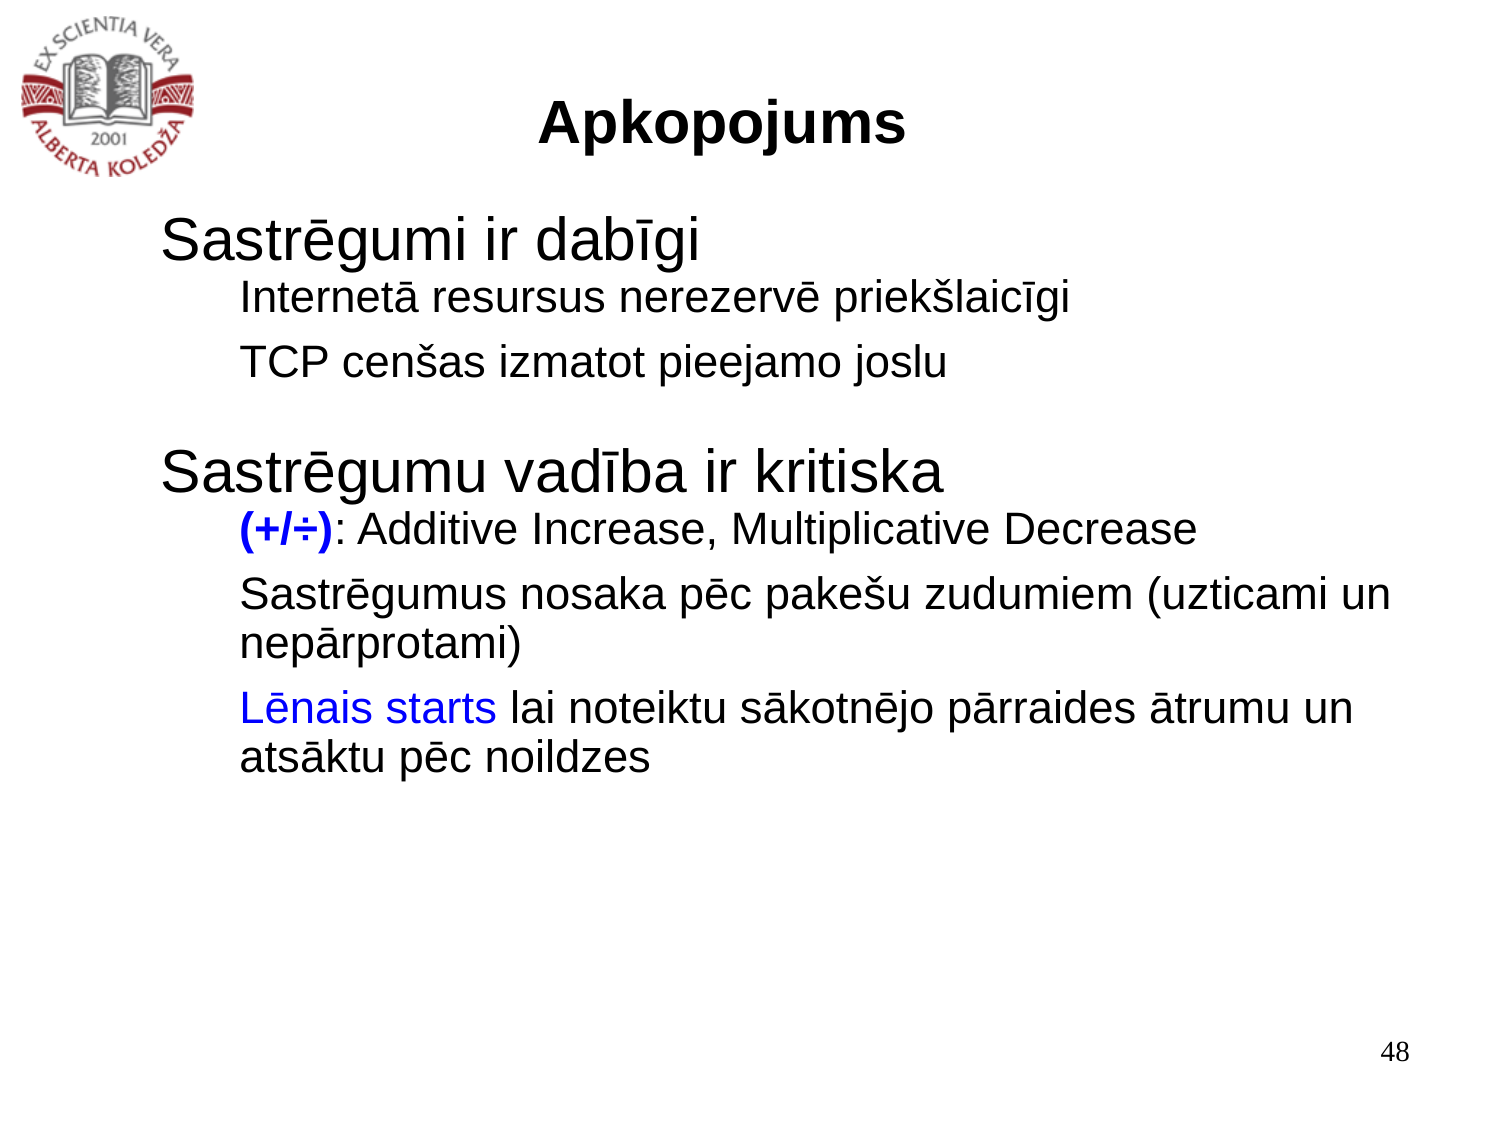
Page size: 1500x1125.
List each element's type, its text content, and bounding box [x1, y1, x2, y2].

list Sastrēgumi ir dabīgi Internetā resursus nerezervē priekšlaicīgi TCP cenšas izmatot pieejamo joslu Sastrēgumu vadība ir kritiska (+/÷): Additive Increase, Multiplicative Decrease Sastrēgumus nosaka pēc pakešu zudumiem (uzticami un nepārprotami) Lēnais starts lai noteiktu sākotnējo pārraides ātrumu un atsāktu pēc noildzes [74, 200, 1463, 1101]
title Apkopojums [50, 62, 1374, 175]
picture [21, 16, 194, 177]
